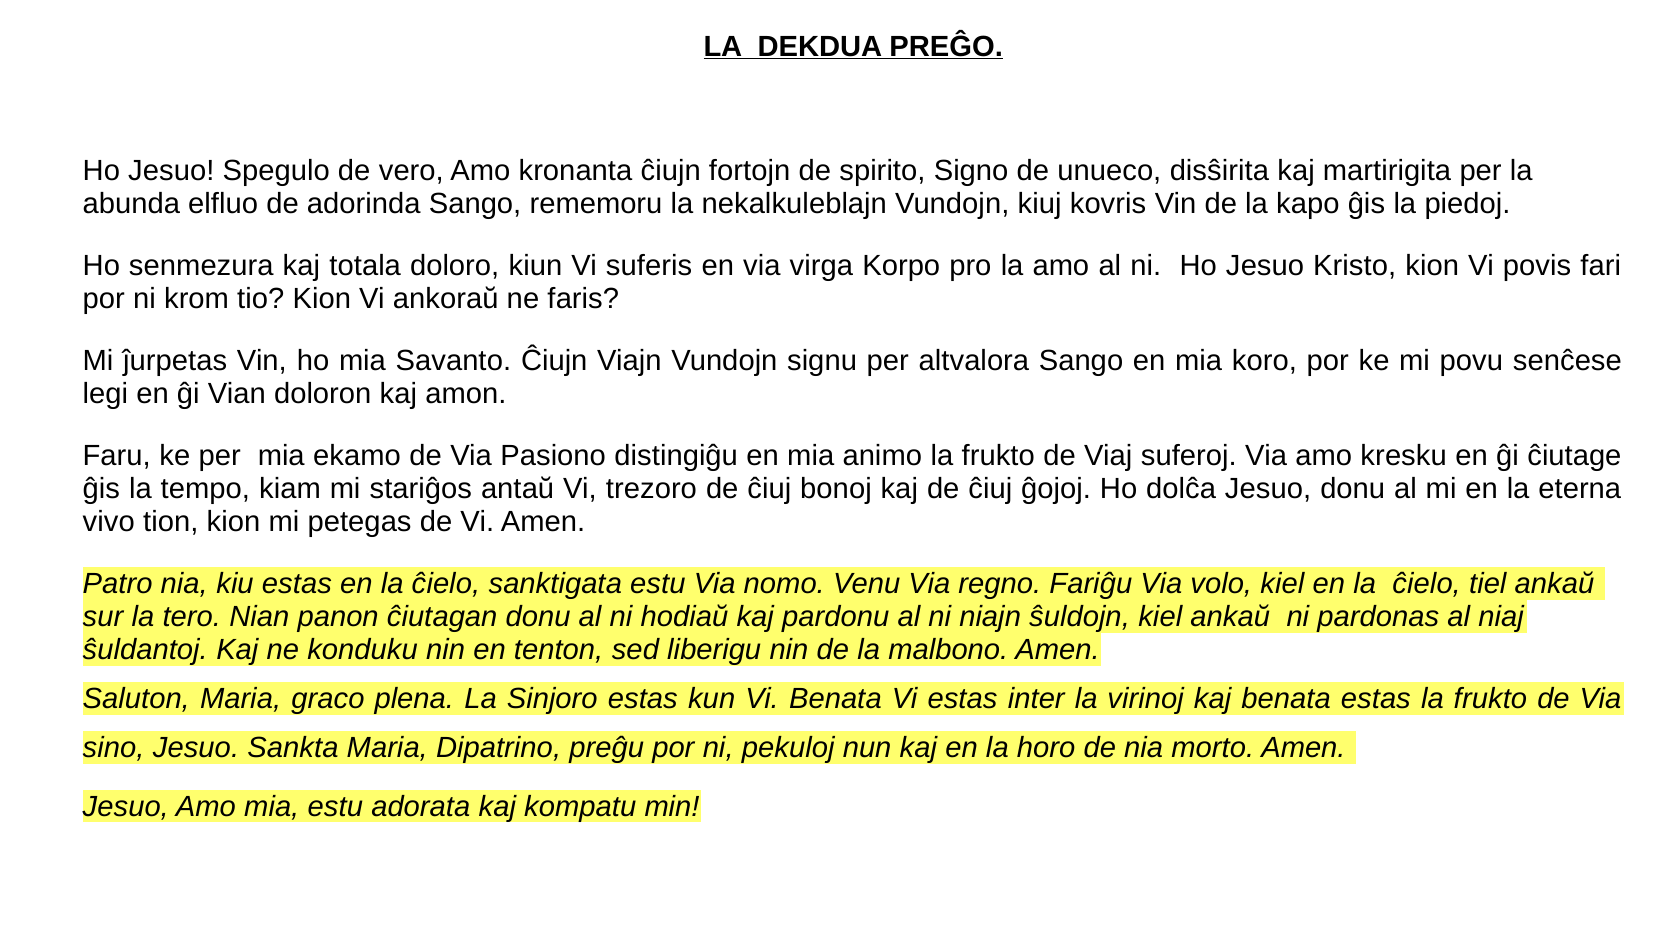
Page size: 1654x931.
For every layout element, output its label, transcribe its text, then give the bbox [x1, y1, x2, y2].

list LA DEKDUA PREĜO. Ho Jesuo! Spegulo de vero, Amo kronanta ĉiujn fortojn de spirito, Signo de unueco, disŝirita kaj martirigita per la abunda elfluo de adorinda Sango, rememoru la nekalkuleblajn Vundojn, kiuj kovris Vin de la kapo ĝis la piedoj. Ho senmezura kaj totala doloro, kiun Vi suferis en via virga Korpo pro la amo al ni. Ho Jesuo Kristo, kion Vi povis fari por ni krom tio? Kion Vi ankoraŭ ne faris? Mi ĵurpetas Vin, ho mia Savanto. Ĉiujn Viajn Vundojn signu per altvalora Sango en mia koro, por ke mi povu senĉese legi en ĝi Vian doloron kaj amon. Faru, ke per mia ekamo de Via Pasiono distingiĝu en mia animo la frukto de Viaj suferoj. Via amo kresku en ĝi ĉiutage ĝis la tempo, kiam mi stariĝos antaŭ Vi, trezoro de ĉiuj bonoj kaj de ĉiuj ĝojoj. Ho dolĉa Jesuo, donu al mi en la eterna vivo tion, kion mi petegas de Vi. Amen. Patro nia, kiu estas en la ĉielo, sanktigata estu Via nomo. Venu Via regno. Fariĝu Via volo, kiel en la ĉielo, tiel ankaŭ sur la tero. Nian panon ĉiutagan donu al ni hodiaŭ kaj pardonu al ni niajn ŝuldojn, kiel ankaŭ ni pardonas al niaj ŝuldantoj. Kaj ne konduku nin en tenton, sed liberigu nin de la malbono. Amen. Saluton, Maria, graco plena. La Sinjoro estas kun Vi. Benata Vi estas inter la virinoj kaj benata estas la frukto de Via sino, Jesuo. Sankta Maria, Dipatrino, preĝu por ni, pekuloj nun kaj en la horo de nia morto. Amen. Jesuo, Amo mia, estu adorata kaj kompatu min! [82, 29, 1625, 916]
